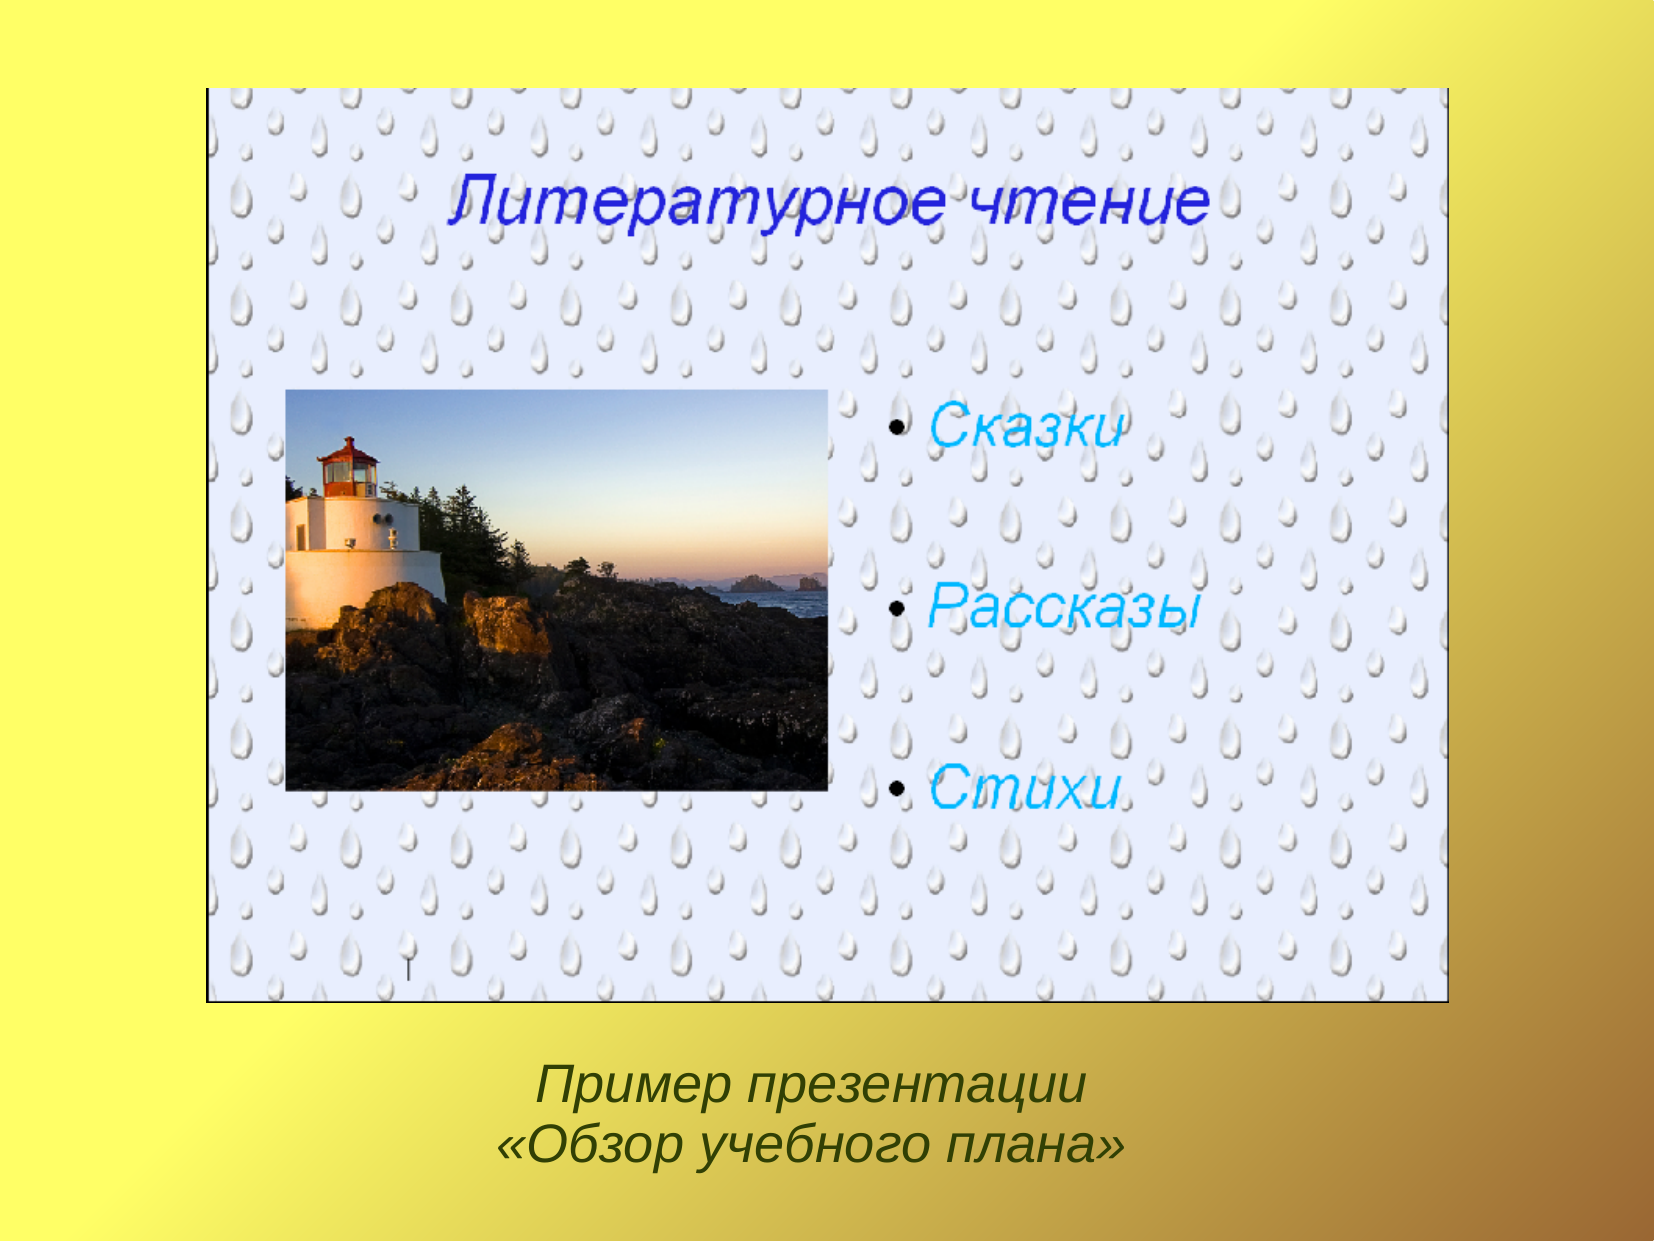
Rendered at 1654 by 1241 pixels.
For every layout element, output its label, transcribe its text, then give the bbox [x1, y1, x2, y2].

picture [206, 88, 1449, 1003]
text_box Пример презентации «Обзор учебного плана» [472, 1045, 1152, 1182]
